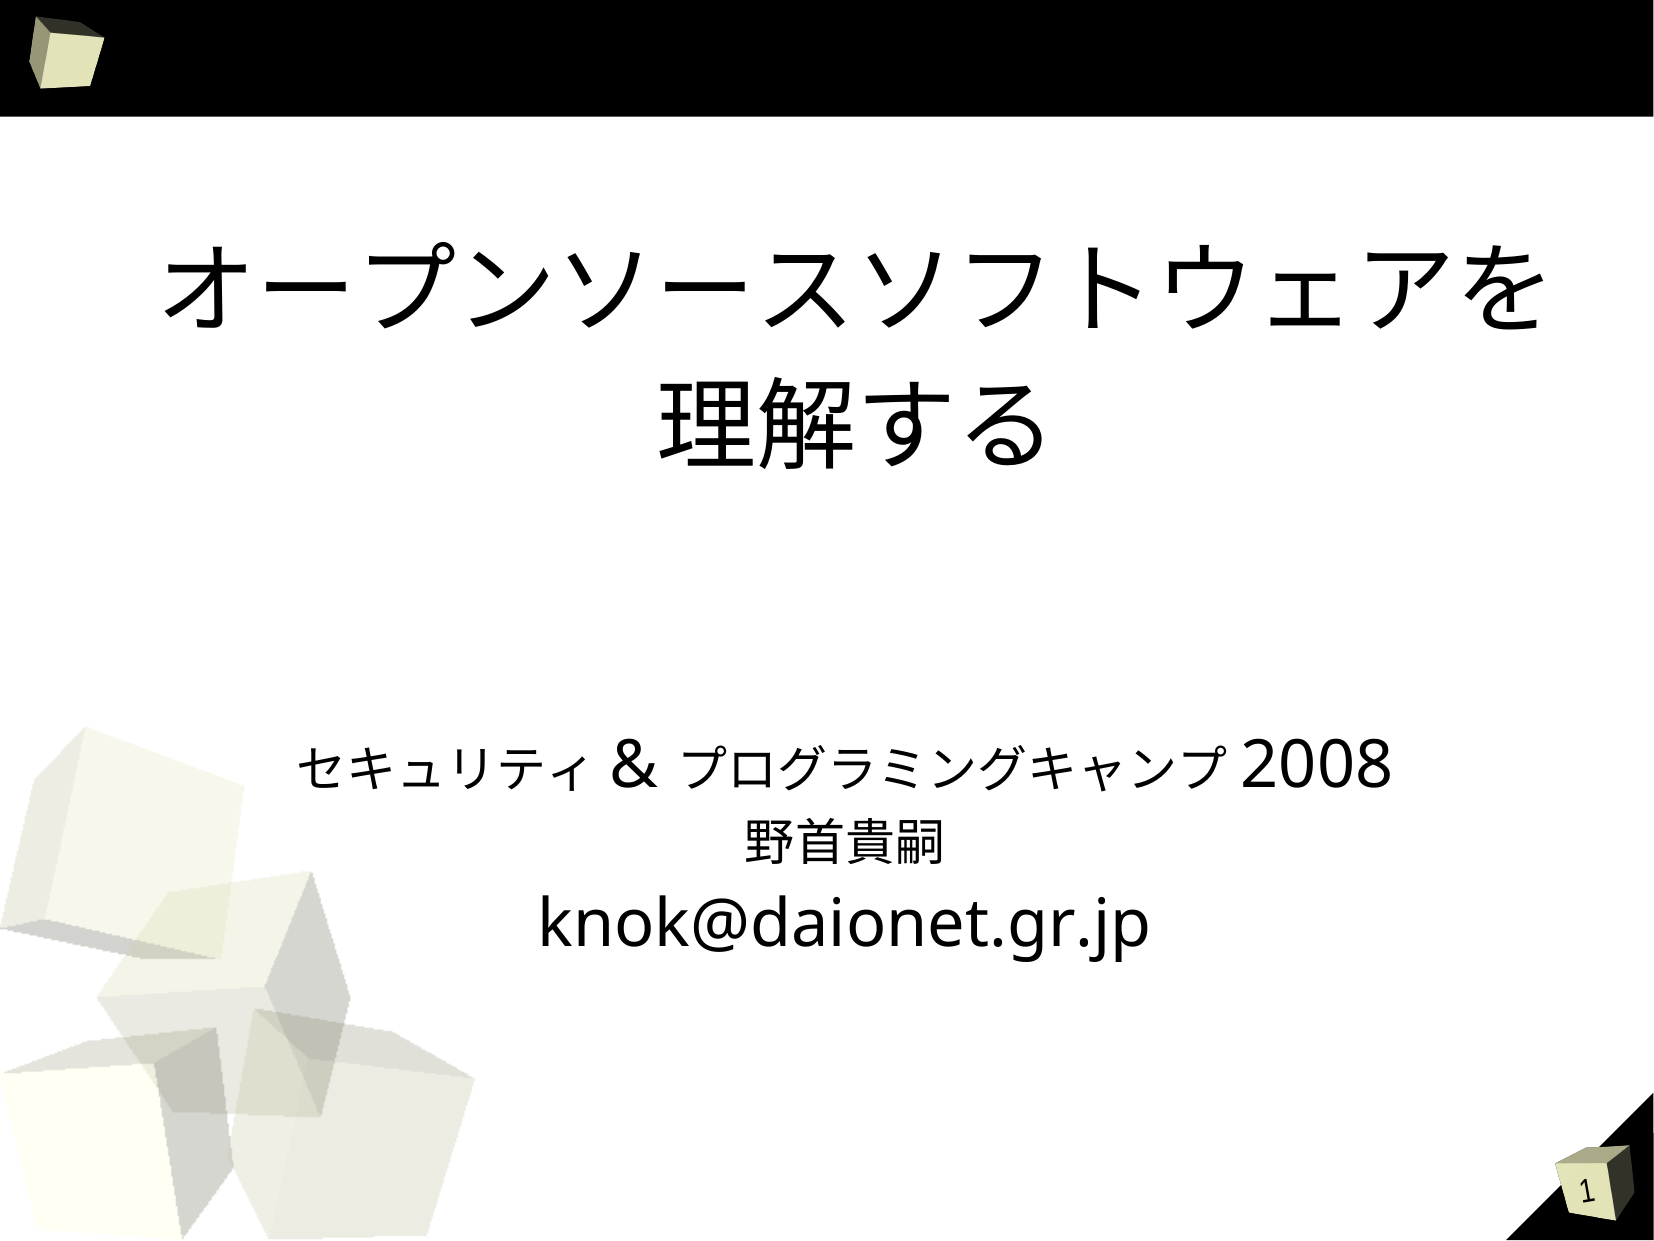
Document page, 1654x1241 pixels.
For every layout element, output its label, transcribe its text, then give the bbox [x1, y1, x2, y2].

title オープンソースソフトウェアを 理解する [118, 254, 1595, 455]
subtitle セキュリティ&プログラミングキャンプ2008 野首貴嗣 knok@daionet.gr.jp [44, 590, 1611, 1093]
picture [0, 726, 477, 1241]
